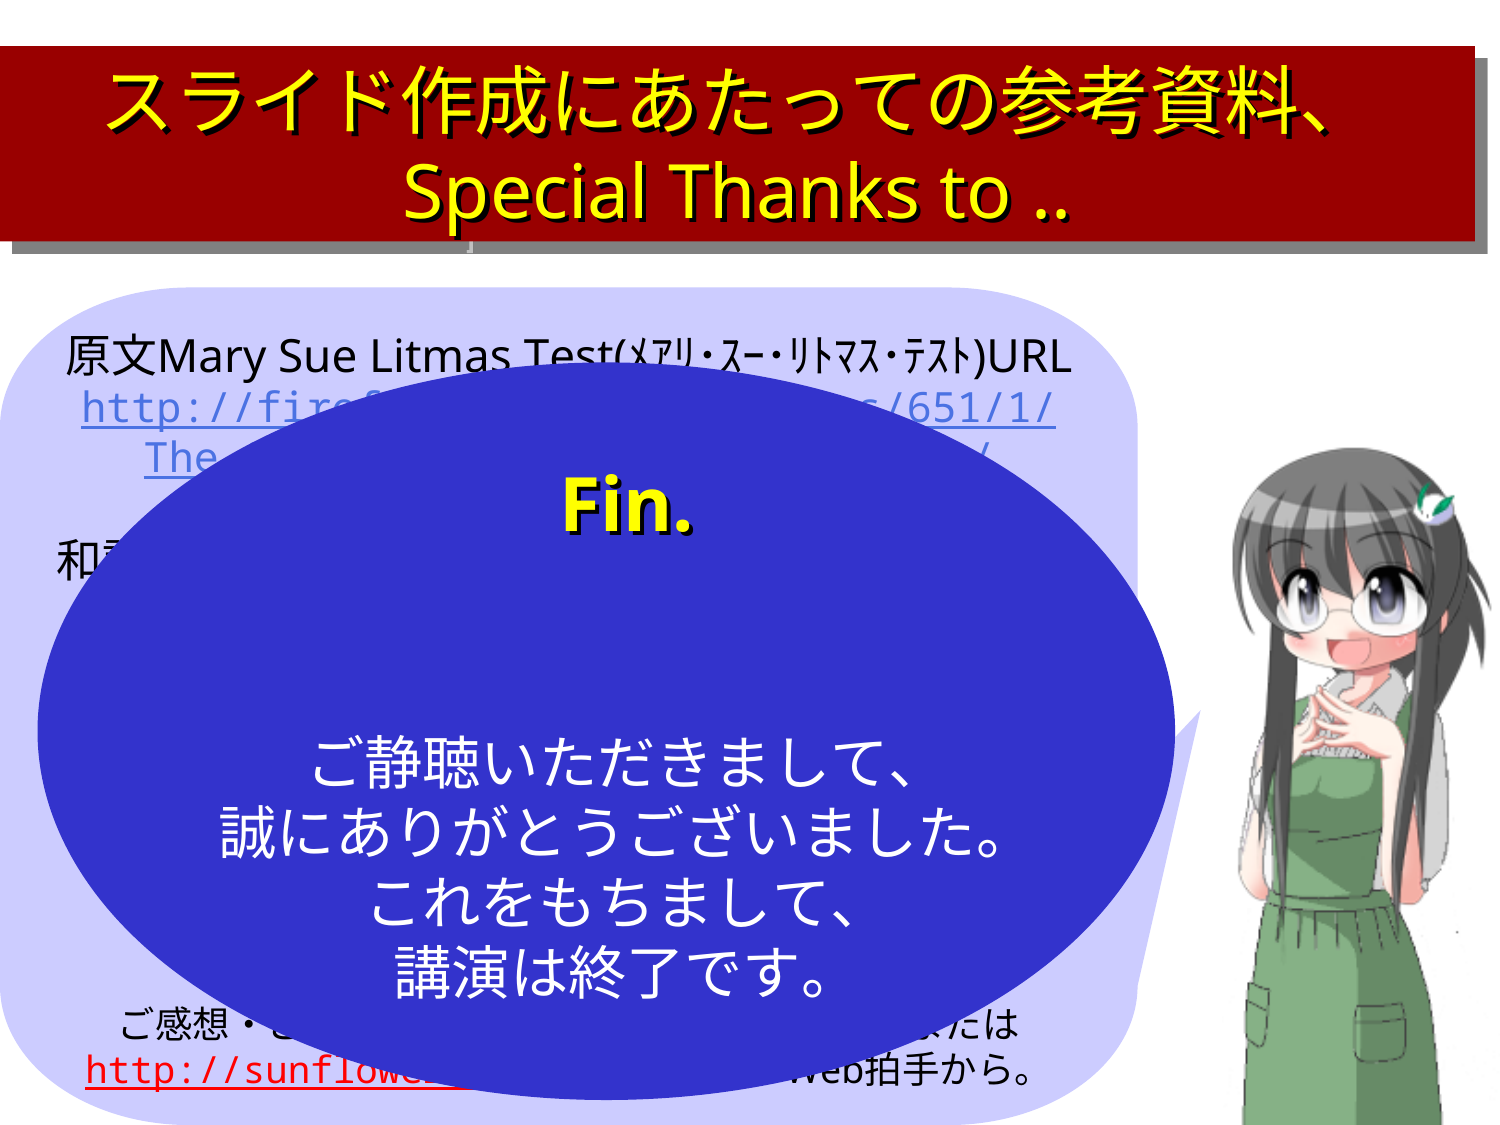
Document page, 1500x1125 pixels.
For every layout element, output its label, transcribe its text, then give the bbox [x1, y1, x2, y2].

text_box Fin. ご静聴いただきまして、 誠にありがとうございました。 これをもちまして、 講演は終了です。 [37, 362, 1176, 1101]
title スライド作成にあたっての参考資料、 Special Thanks to .. [0, 46, 1475, 242]
text_box 原文Mary Sue Litmas Test(ﾒｱﾘ･ｽｰ･ﾘﾄﾏｽ･ﾃｽﾄ)URL http://firefox.org/news/articles/651/1/ The-Original-Mary-Sue-Litmus-Test/Page1.html 和訳版Mary SueテストURL (英語のニュアンスが掴めない部分などで一部お世話になりました) http://iwatam-server.sakura.ne.jp/ column/marysue/index.html スライド版解説マスコット制作：キャラクターなんとか機 http://khmix.sakura.ne.jp/ スライド作成：生駒 精華 ご感想・ご叱責その他諸々はnar@zacca.com または http://sunflower.ivory.ne.jp/ のWeb拍手から。 [0, 287, 1201, 1125]
picture [1222, 437, 1500, 1125]
